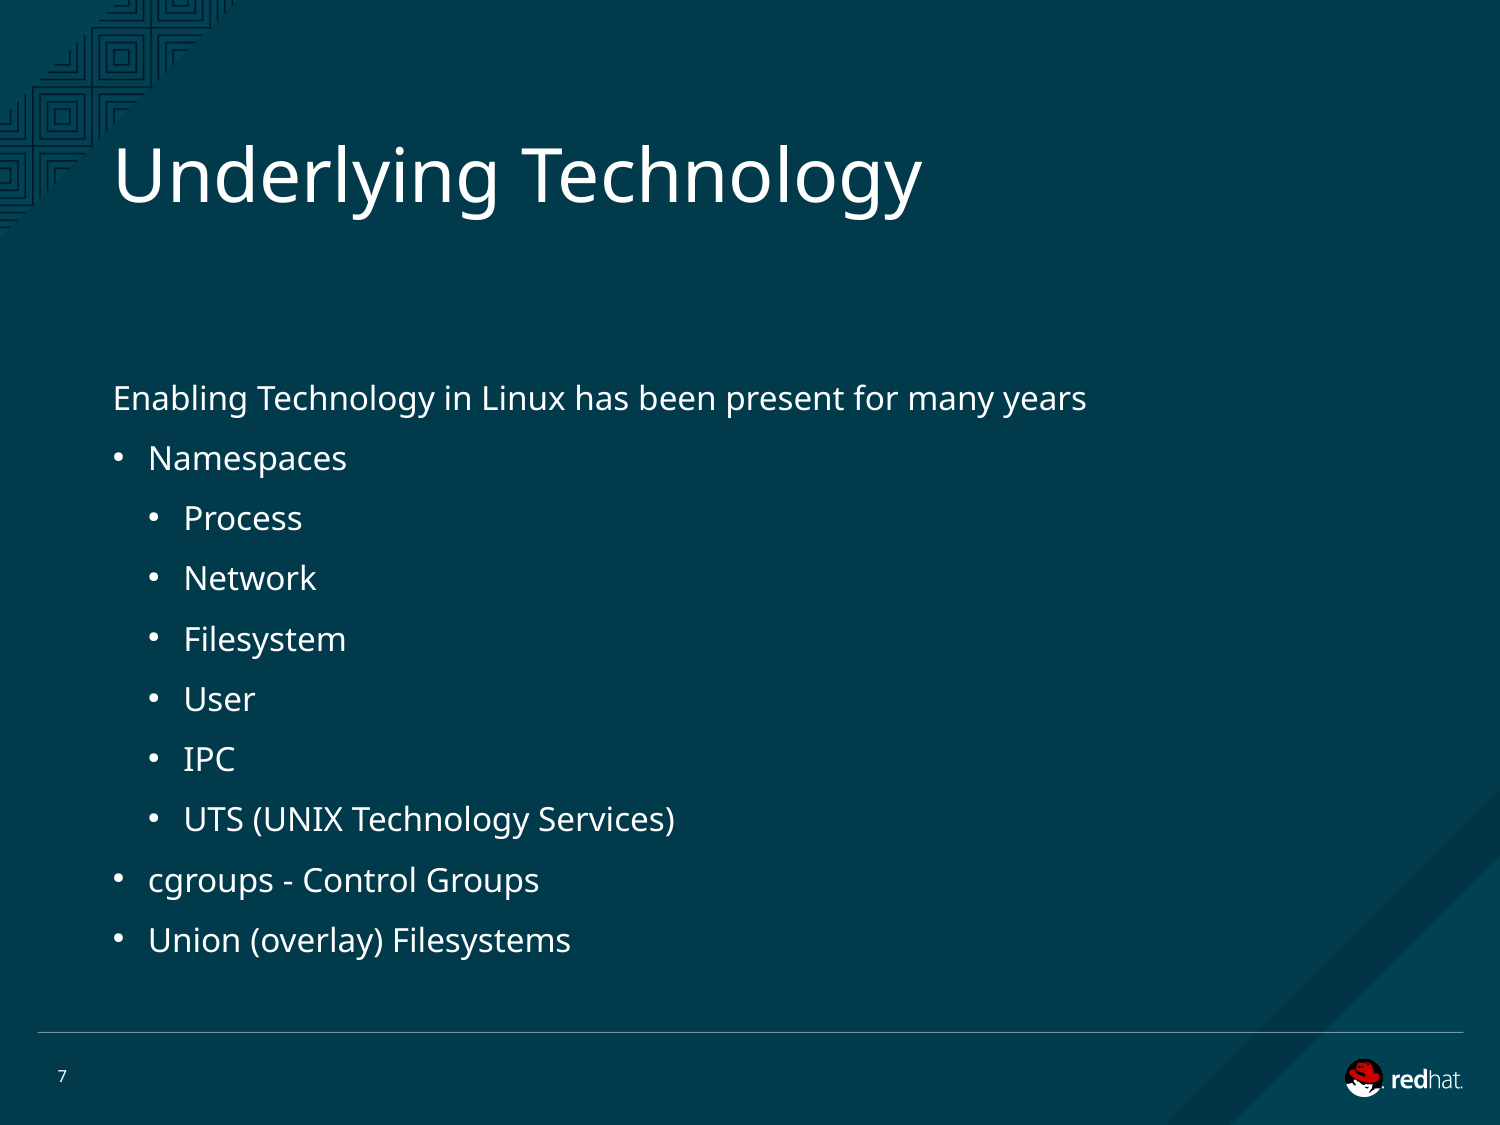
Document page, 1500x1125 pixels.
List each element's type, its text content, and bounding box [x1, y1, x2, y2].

picture [1346, 1060, 1382, 1096]
title Underlying Technology [112, 0, 1388, 225]
picture [1393, 1075, 1399, 1088]
picture [1401, 1075, 1412, 1088]
picture [1415, 1069, 1426, 1088]
text_box Enabling Technology in Linux has been present for many years Namespaces Process Network Filesystem User IPC UTS (UNIX Technology Services) cgroups - Control Groups Union (overlay) Filesystems [112, 374, 1381, 932]
